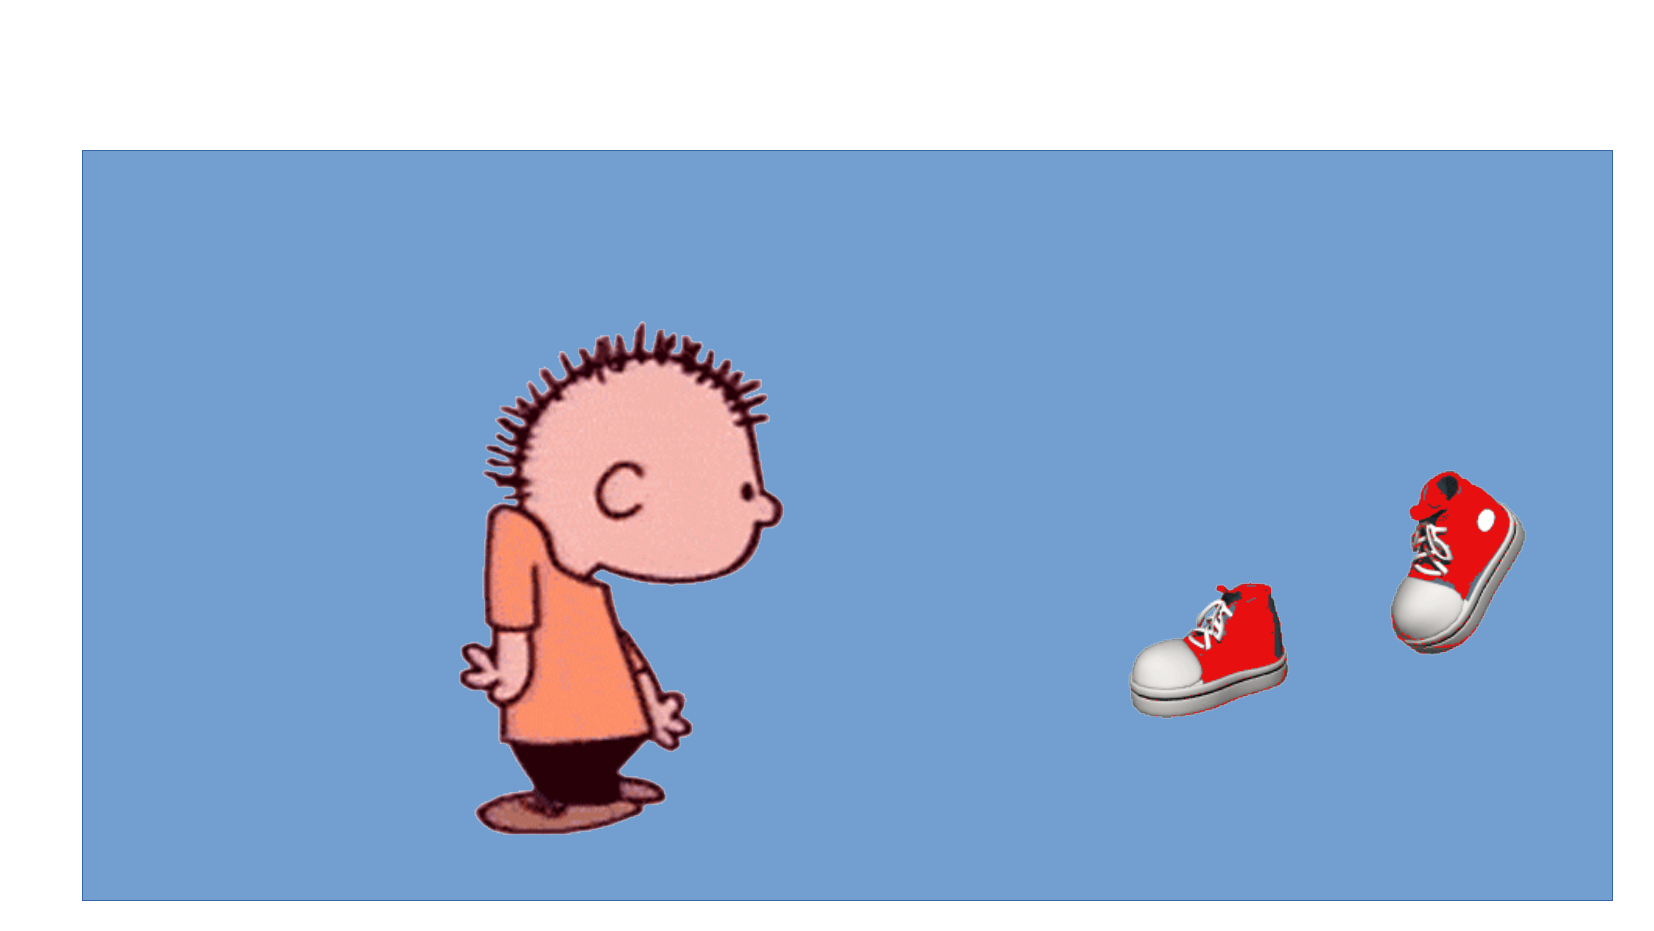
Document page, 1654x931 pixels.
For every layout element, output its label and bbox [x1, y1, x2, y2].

picture [990, 449, 1538, 775]
text_box [82, 150, 1613, 901]
picture [275, 192, 901, 931]
